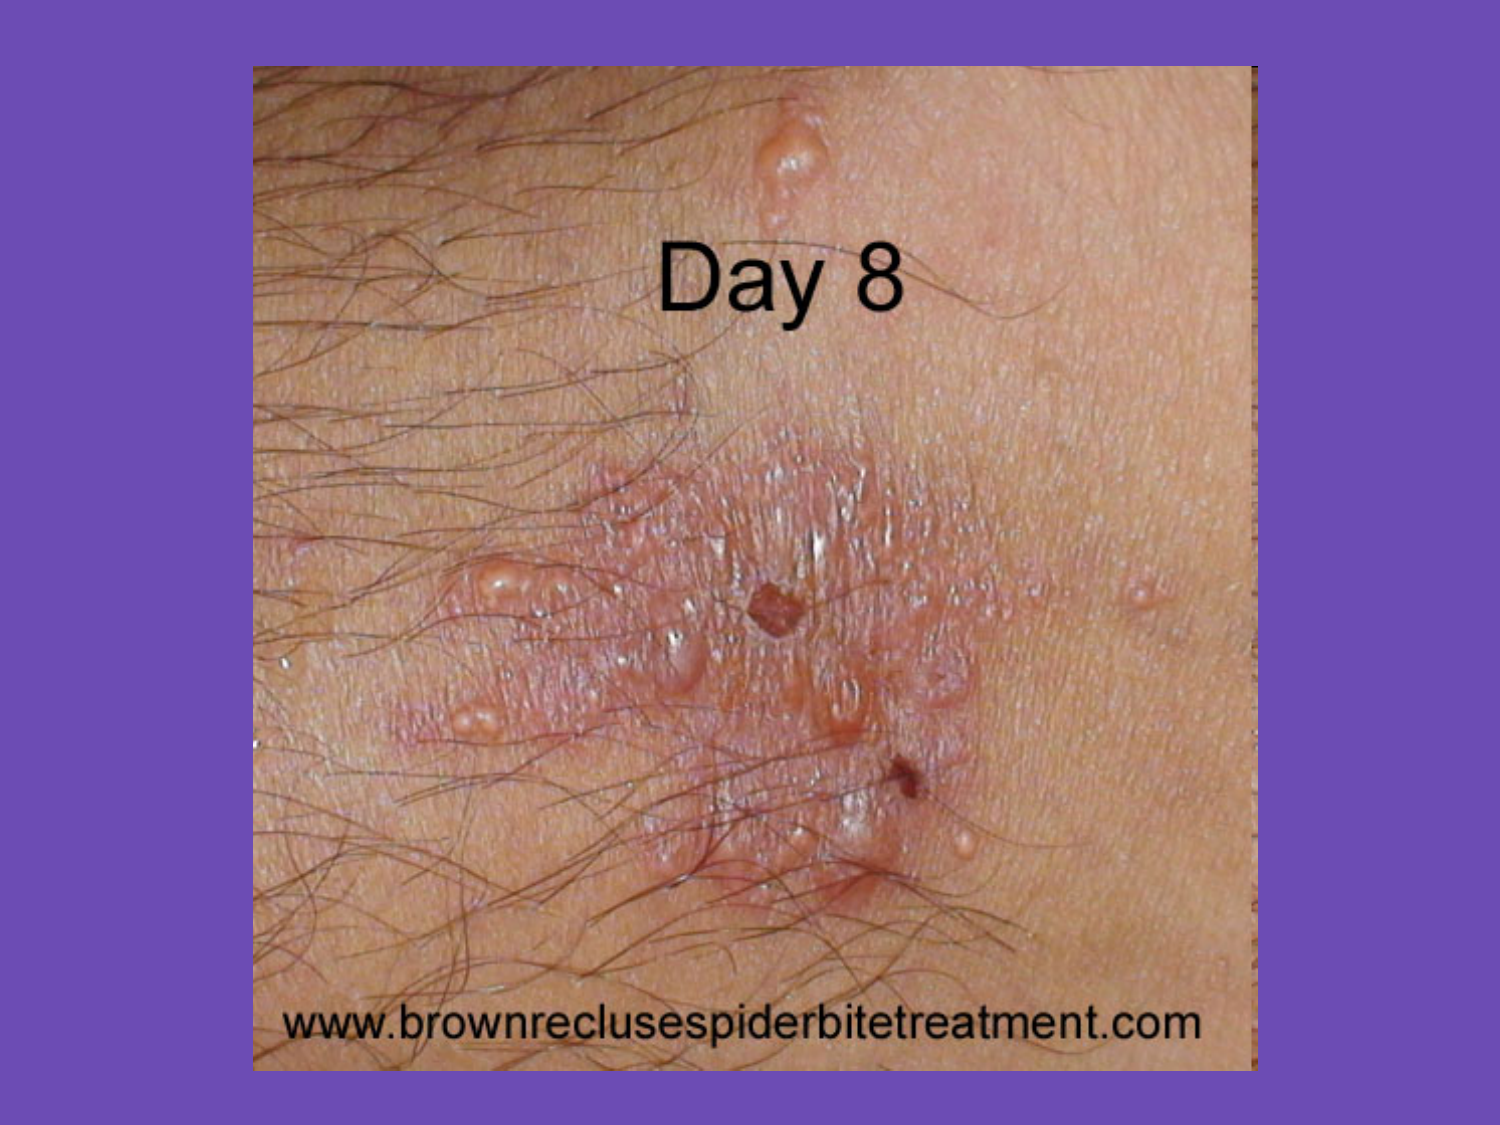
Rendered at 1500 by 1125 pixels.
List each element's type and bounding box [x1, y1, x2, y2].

picture [253, 66, 1258, 1071]
